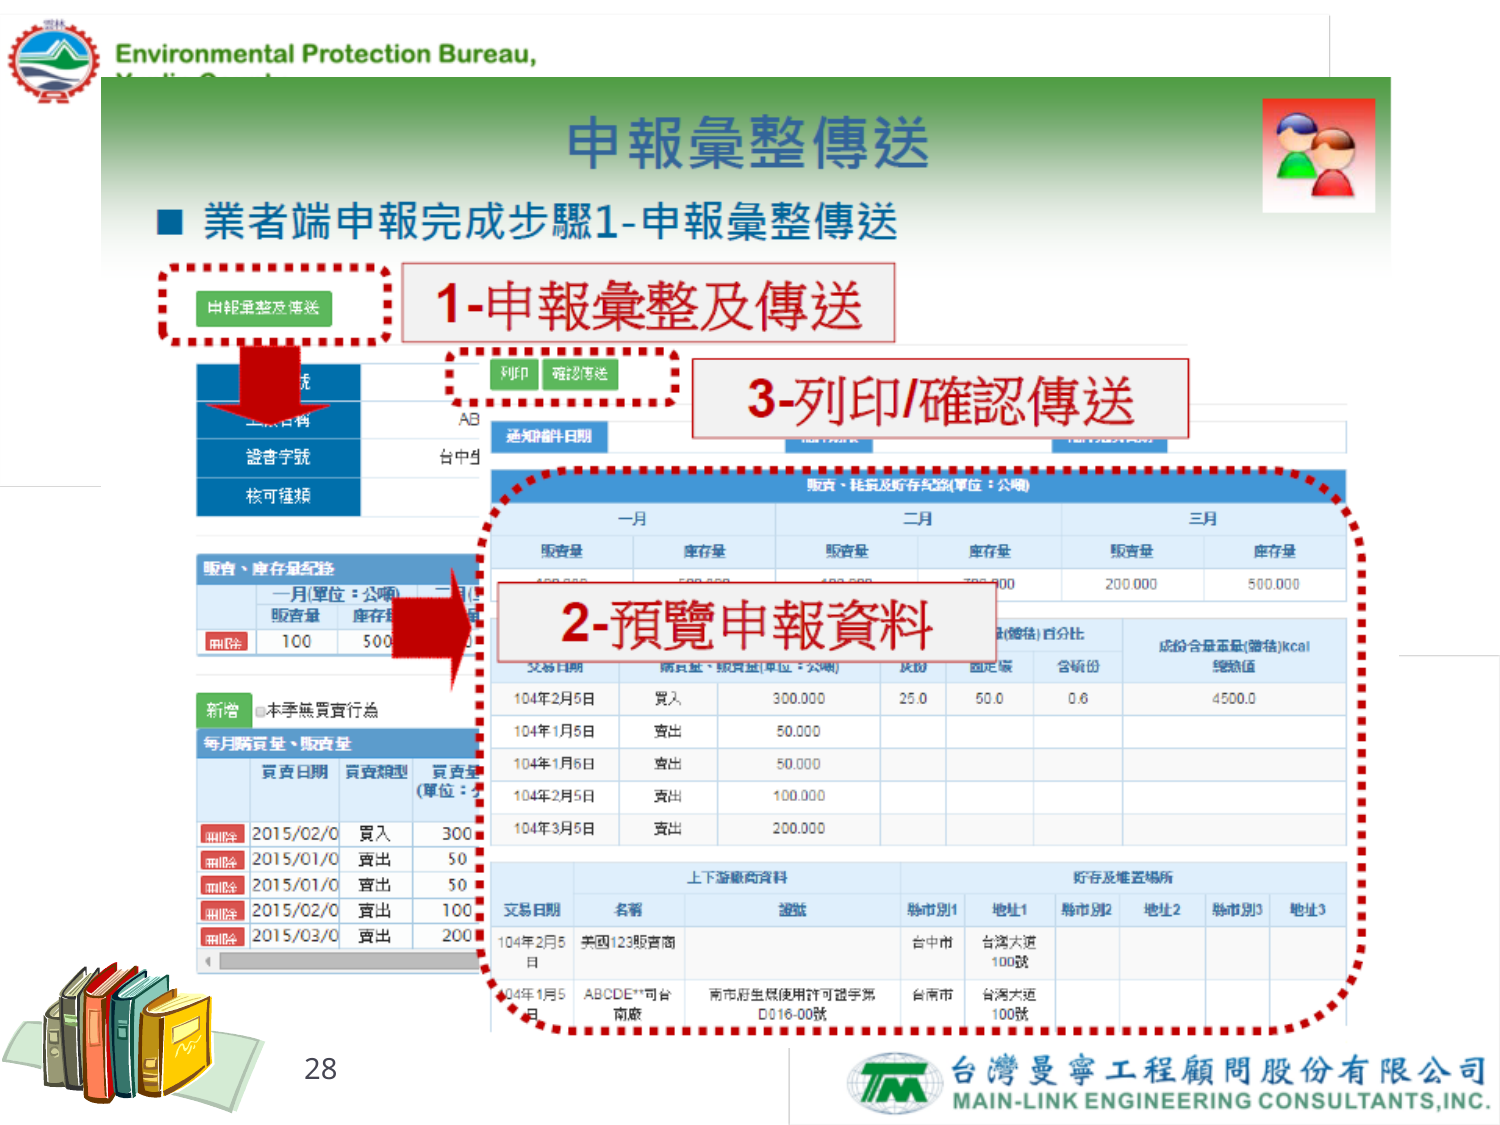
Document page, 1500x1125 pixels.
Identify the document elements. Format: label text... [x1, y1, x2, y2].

picture [0, 0, 1500, 1125]
slide_number <編號> [289, 1048, 426, 1103]
